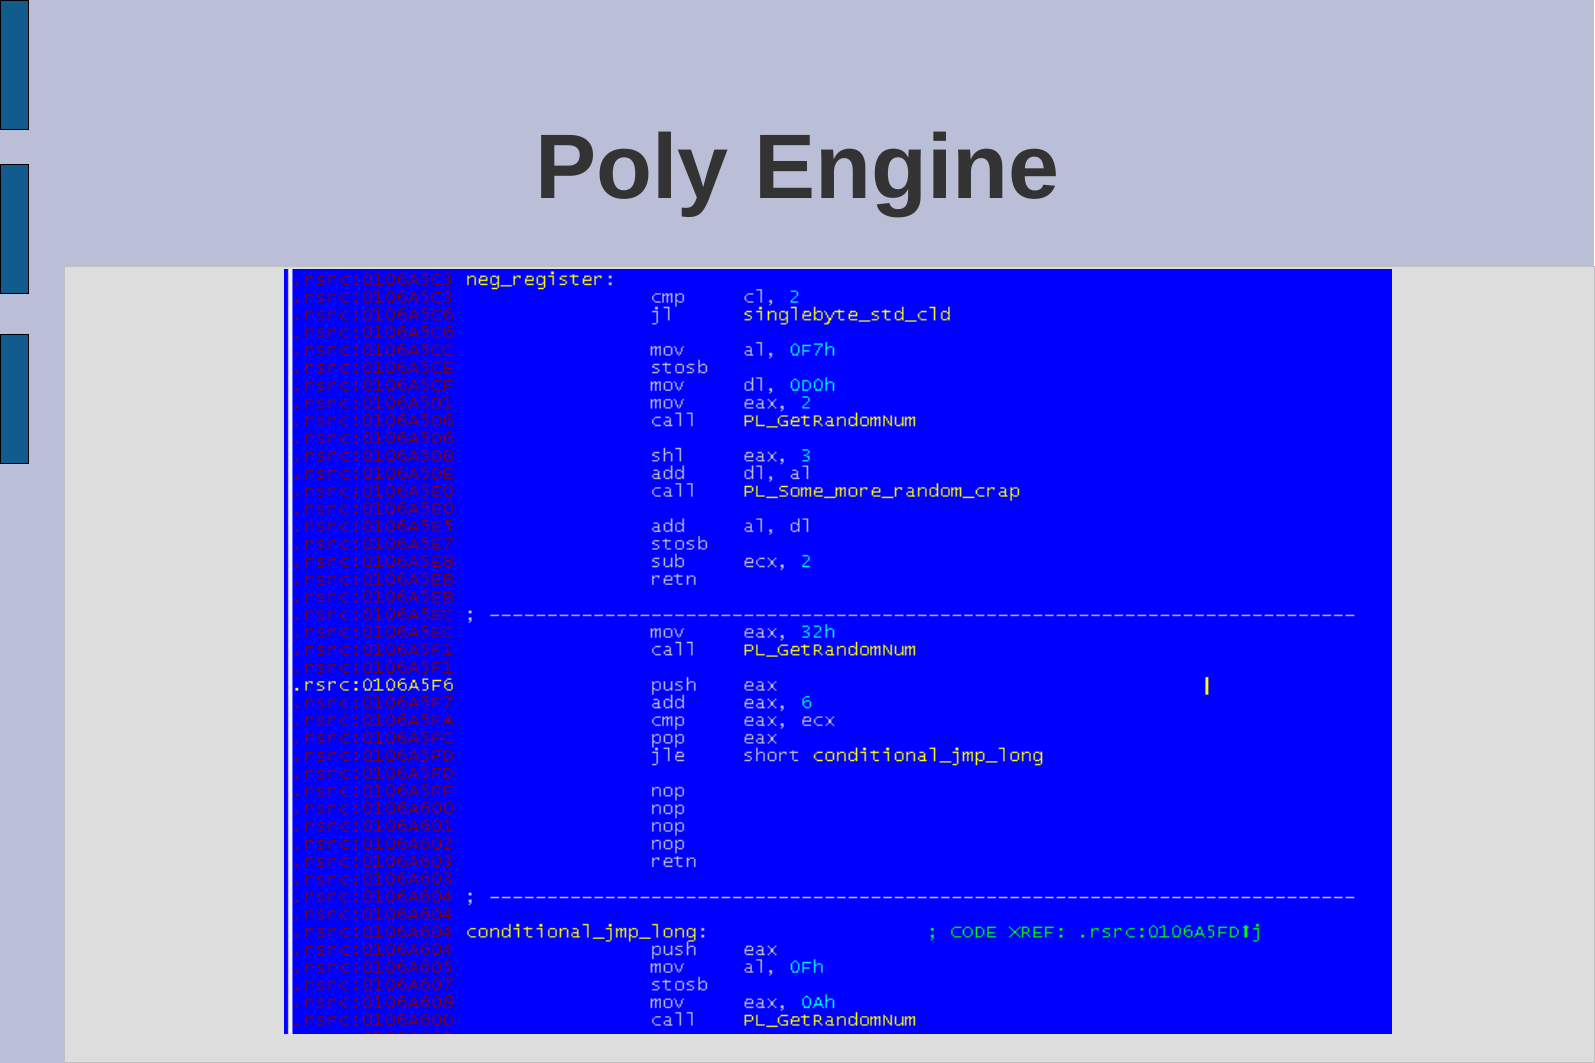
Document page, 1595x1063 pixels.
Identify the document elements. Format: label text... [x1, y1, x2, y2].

title Poly Engine [117, 78, 1479, 256]
picture [284, 269, 1392, 1034]
